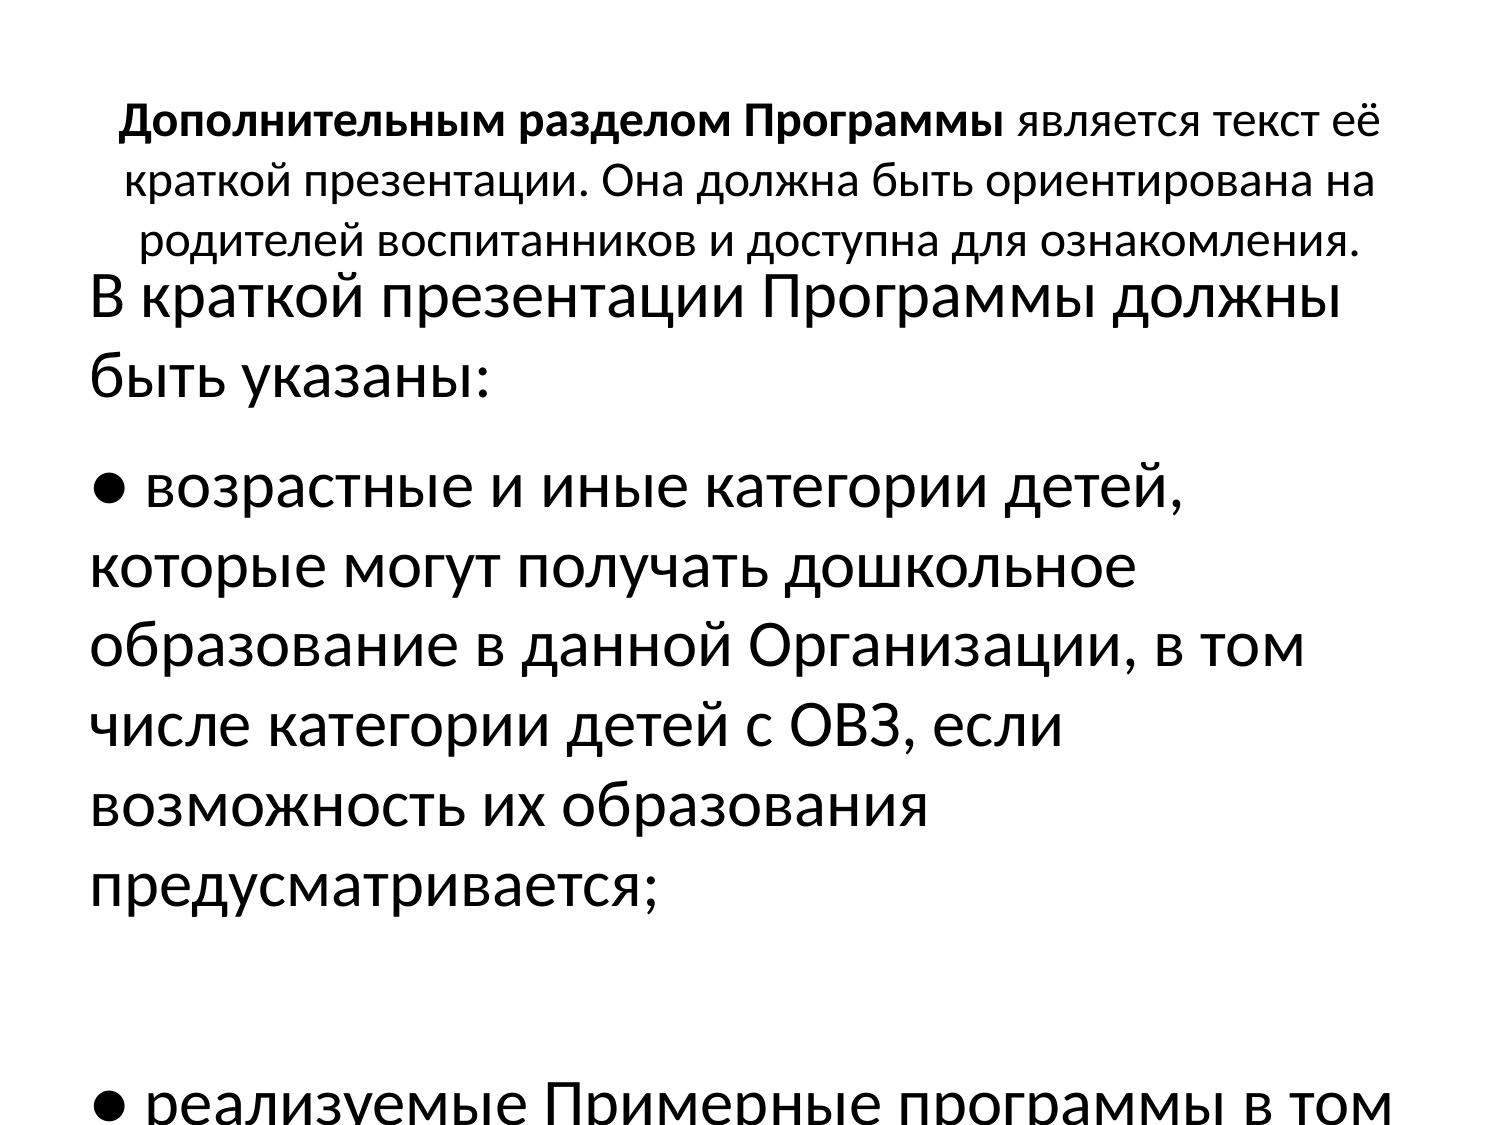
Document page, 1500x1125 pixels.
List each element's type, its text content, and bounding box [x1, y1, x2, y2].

list В краткой презентации Программы должны быть указаны: ● возрастные и иные категории детей, которые могут получать дошкольное образование в данной Организации, в том числе категории детей с ОВЗ, если возможность их образования предусматривается; ● реализуемые Примерные программы в том случае, если дошкольные группы используют их обязательную часть; ● характеристика взаимодействия педагогического коллектива с семьями воспитанников; ● иные характеристики, наиболее существенные с точки зрения авторов. [75, 243, 1425, 1005]
title Дополнительным разделом Программы является текст её краткой презентации. Она должна быть ориентирована на родителей воспитанников и доступна для ознакомления. [75, 19, 1425, 233]
